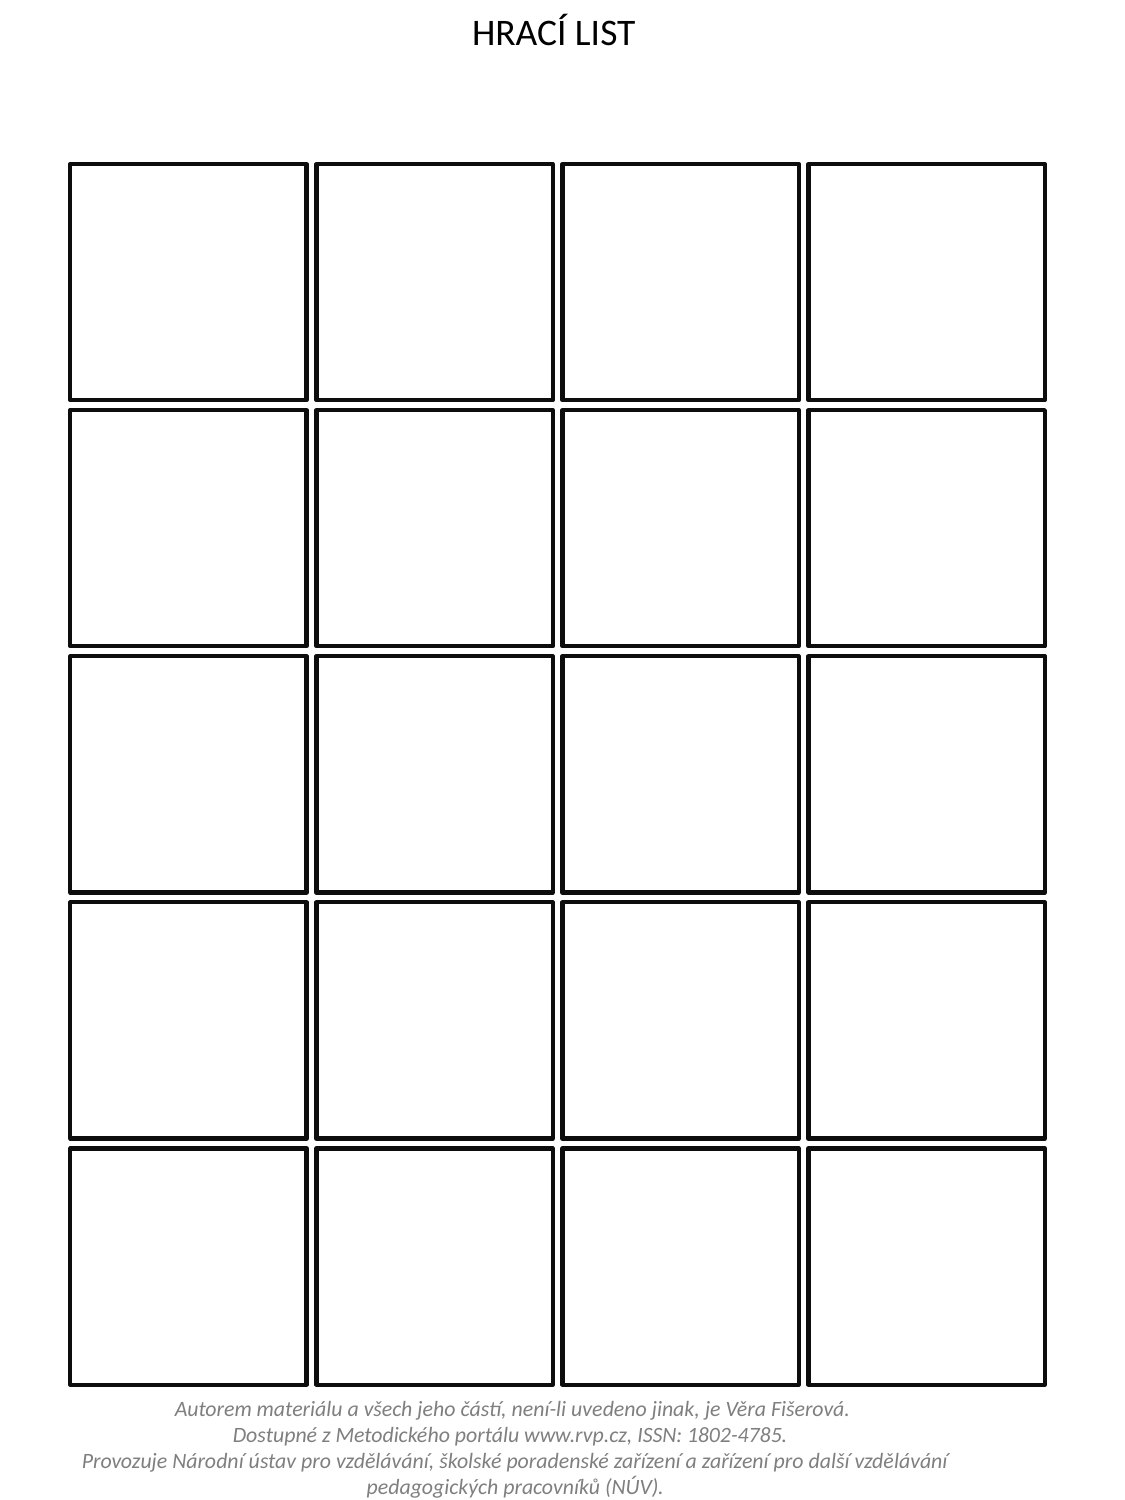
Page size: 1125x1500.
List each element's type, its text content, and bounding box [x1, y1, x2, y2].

text_box [316, 410, 553, 646]
text_box [563, 410, 799, 646]
text_box [316, 902, 553, 1139]
text_box [809, 656, 1045, 892]
text_box [809, 1148, 1045, 1385]
text_box [563, 1148, 799, 1385]
text_box [809, 410, 1045, 646]
text_box [563, 164, 799, 400]
text_box Autorem materiálu a všech jeho částí, není-li uvedeno jinak, je Věra Fišerová. Dostupné z Metodického portálu www.rvp.cz, ISSN: 1802-4785. Provozuje Národní ústav pro vzdělávání, školské poradenské zařízení a zařízení pro další vzdělávání pedagogických pracovníků (NÚV). [0, 1387, 1031, 1500]
text_box HRACÍ LIST [457, 0, 662, 61]
text_box [70, 164, 307, 400]
text_box [809, 902, 1045, 1139]
text_box [70, 902, 307, 1139]
text_box [70, 1148, 307, 1385]
text_box [316, 164, 553, 400]
text_box [563, 902, 799, 1139]
text_box [70, 410, 307, 646]
text_box [563, 656, 799, 892]
text_box [70, 656, 307, 892]
text_box [809, 164, 1045, 400]
text_box [316, 656, 553, 892]
text_box [316, 1148, 553, 1385]
